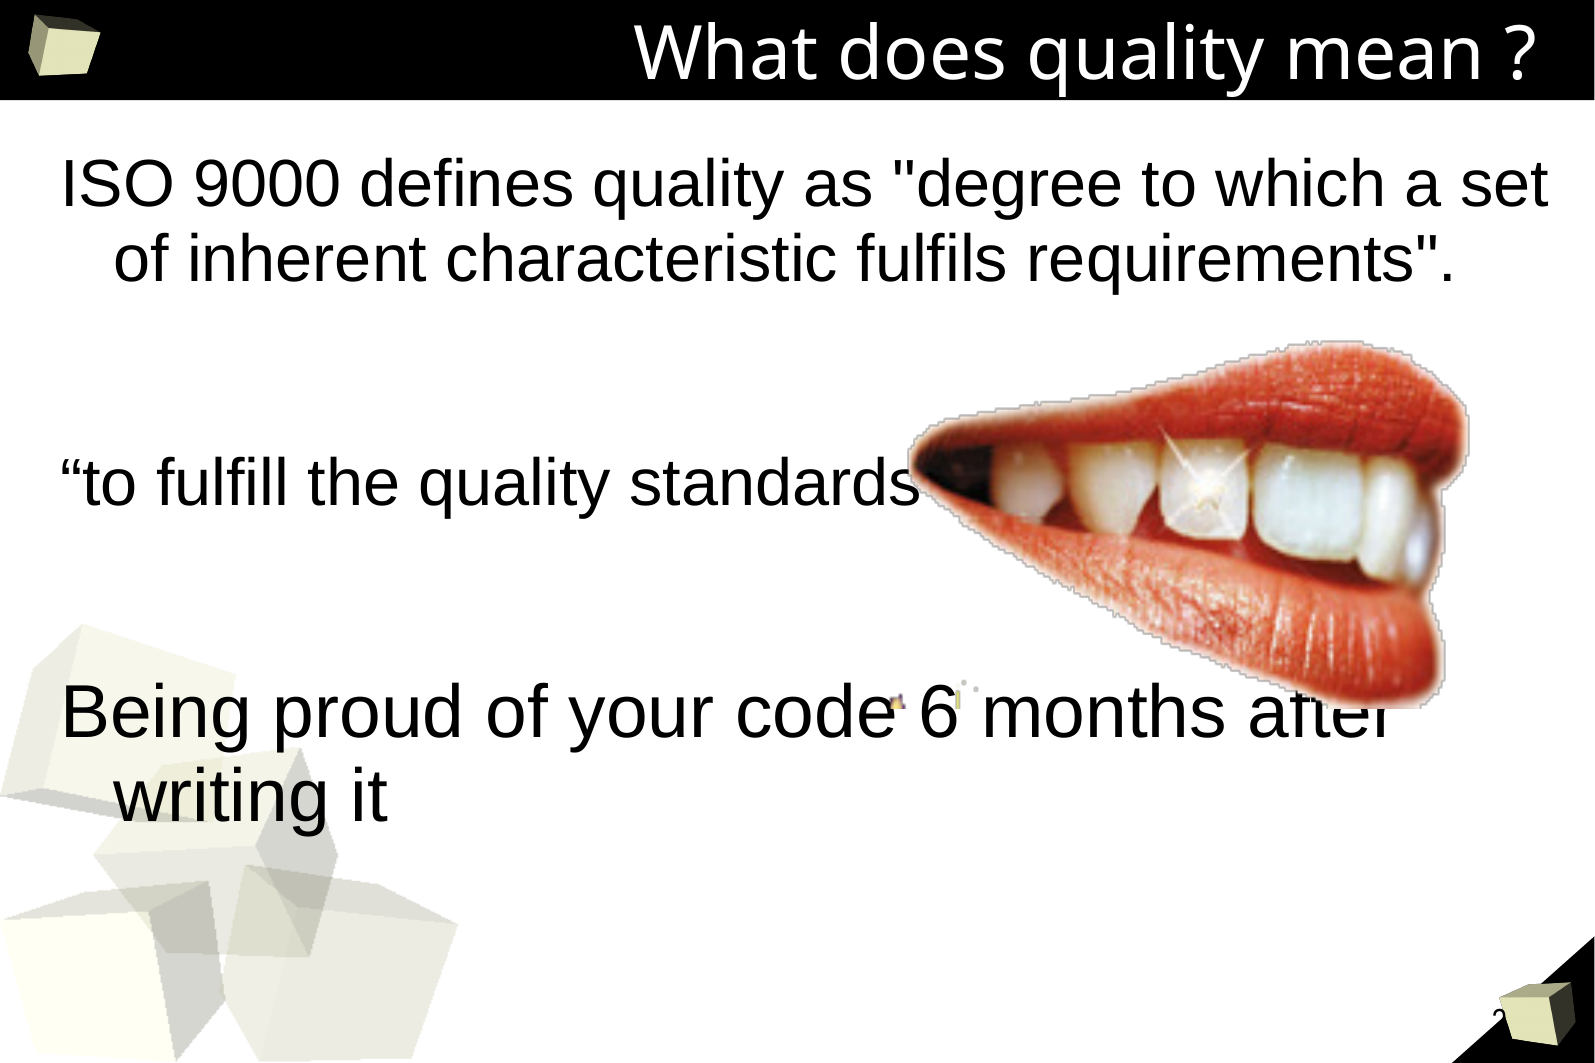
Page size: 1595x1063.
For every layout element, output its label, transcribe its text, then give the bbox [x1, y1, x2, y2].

picture [885, 319, 1506, 709]
picture [0, 623, 460, 1063]
list ISO 9000 defines quality as "degree to which a set of inherent characteristic fulfils requirements". “to fulfill the quality standards” Being proud of your code 6 months after writing it [42, 145, 1554, 1035]
title What does quality mean ? [113, 0, 1538, 104]
